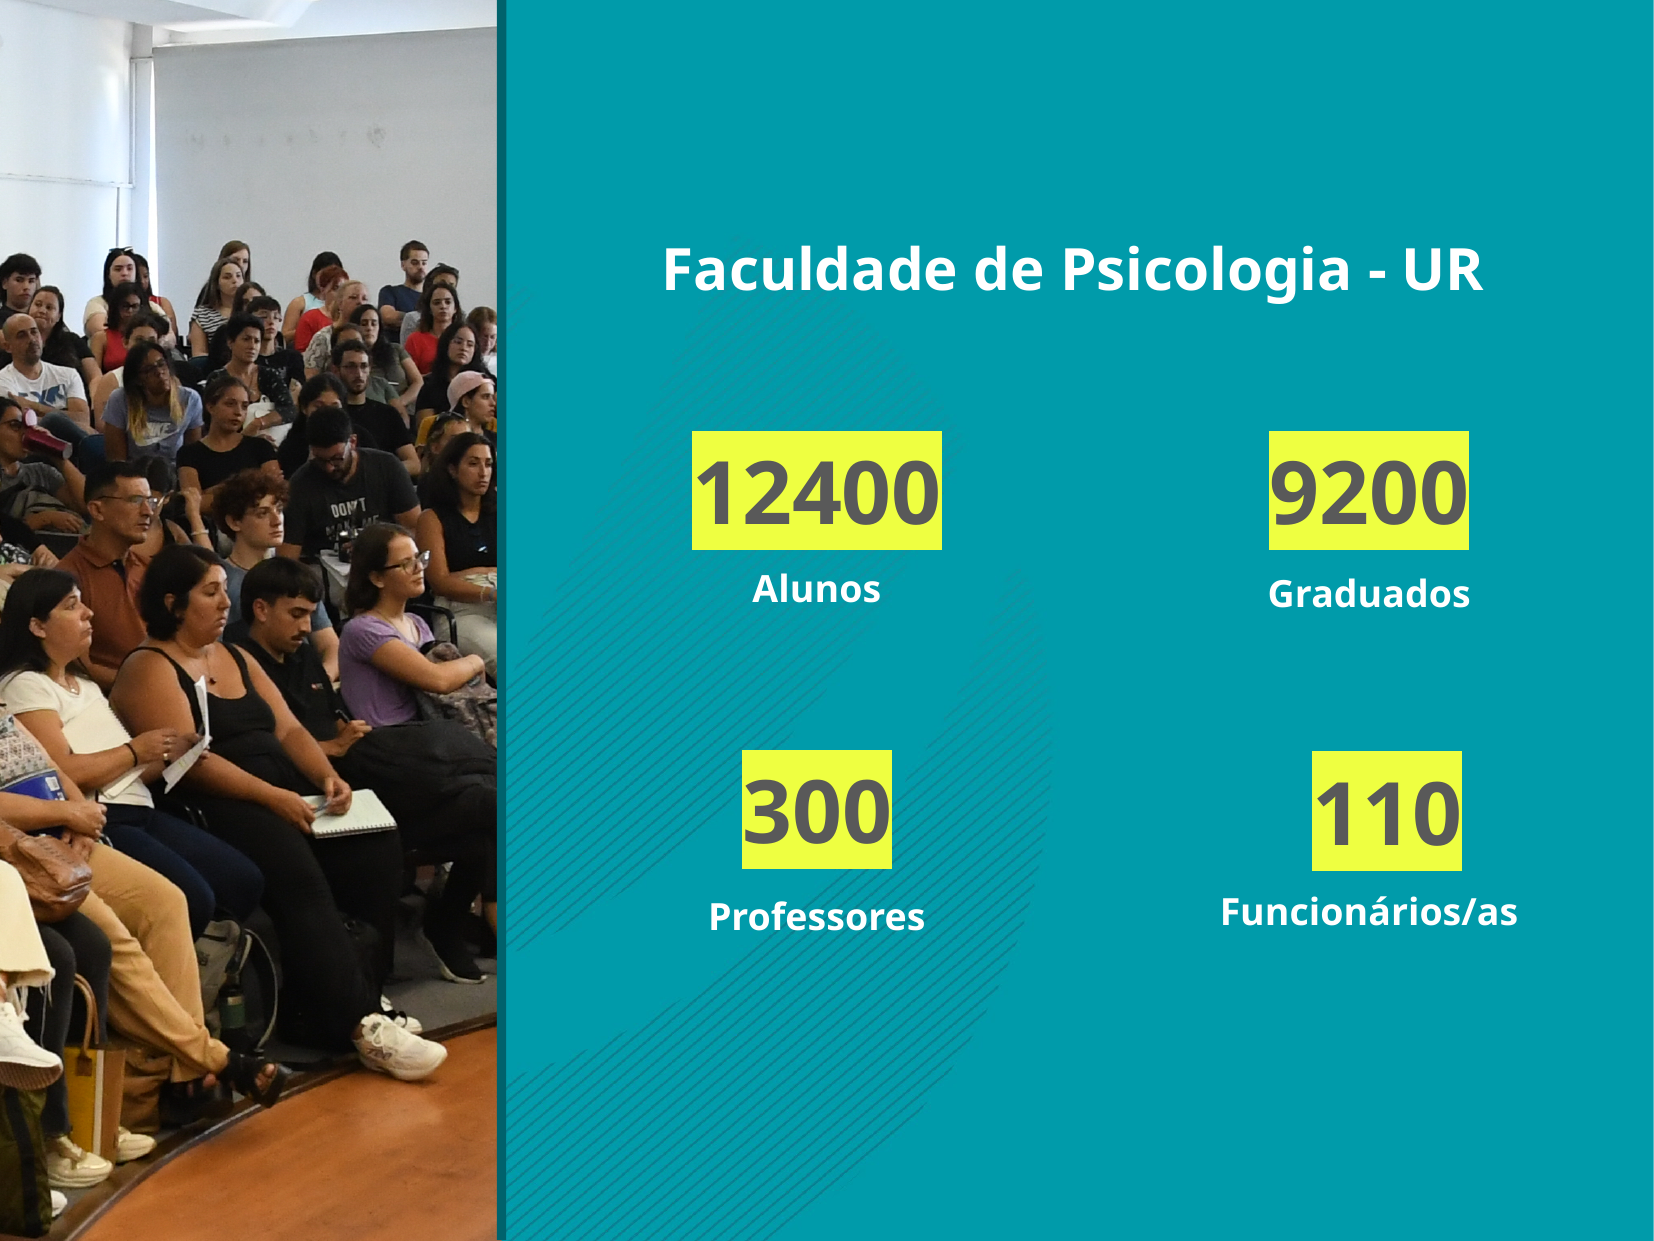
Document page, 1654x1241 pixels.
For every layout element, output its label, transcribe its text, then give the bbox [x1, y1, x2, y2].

picture [0, 0, 496, 1241]
text_box 110 [1261, 749, 1477, 871]
text_box Funcionários/as [1219, 885, 1519, 937]
title Faculdade de Psicologia - UR [599, 224, 1512, 310]
text_box Alunos [737, 557, 897, 619]
text_box Graduados [1252, 562, 1486, 623]
text_box 12400 [677, 429, 957, 550]
picture [507, 0, 1654, 1241]
text_box Professores [693, 885, 941, 947]
text_box 9200 [1254, 429, 1485, 550]
